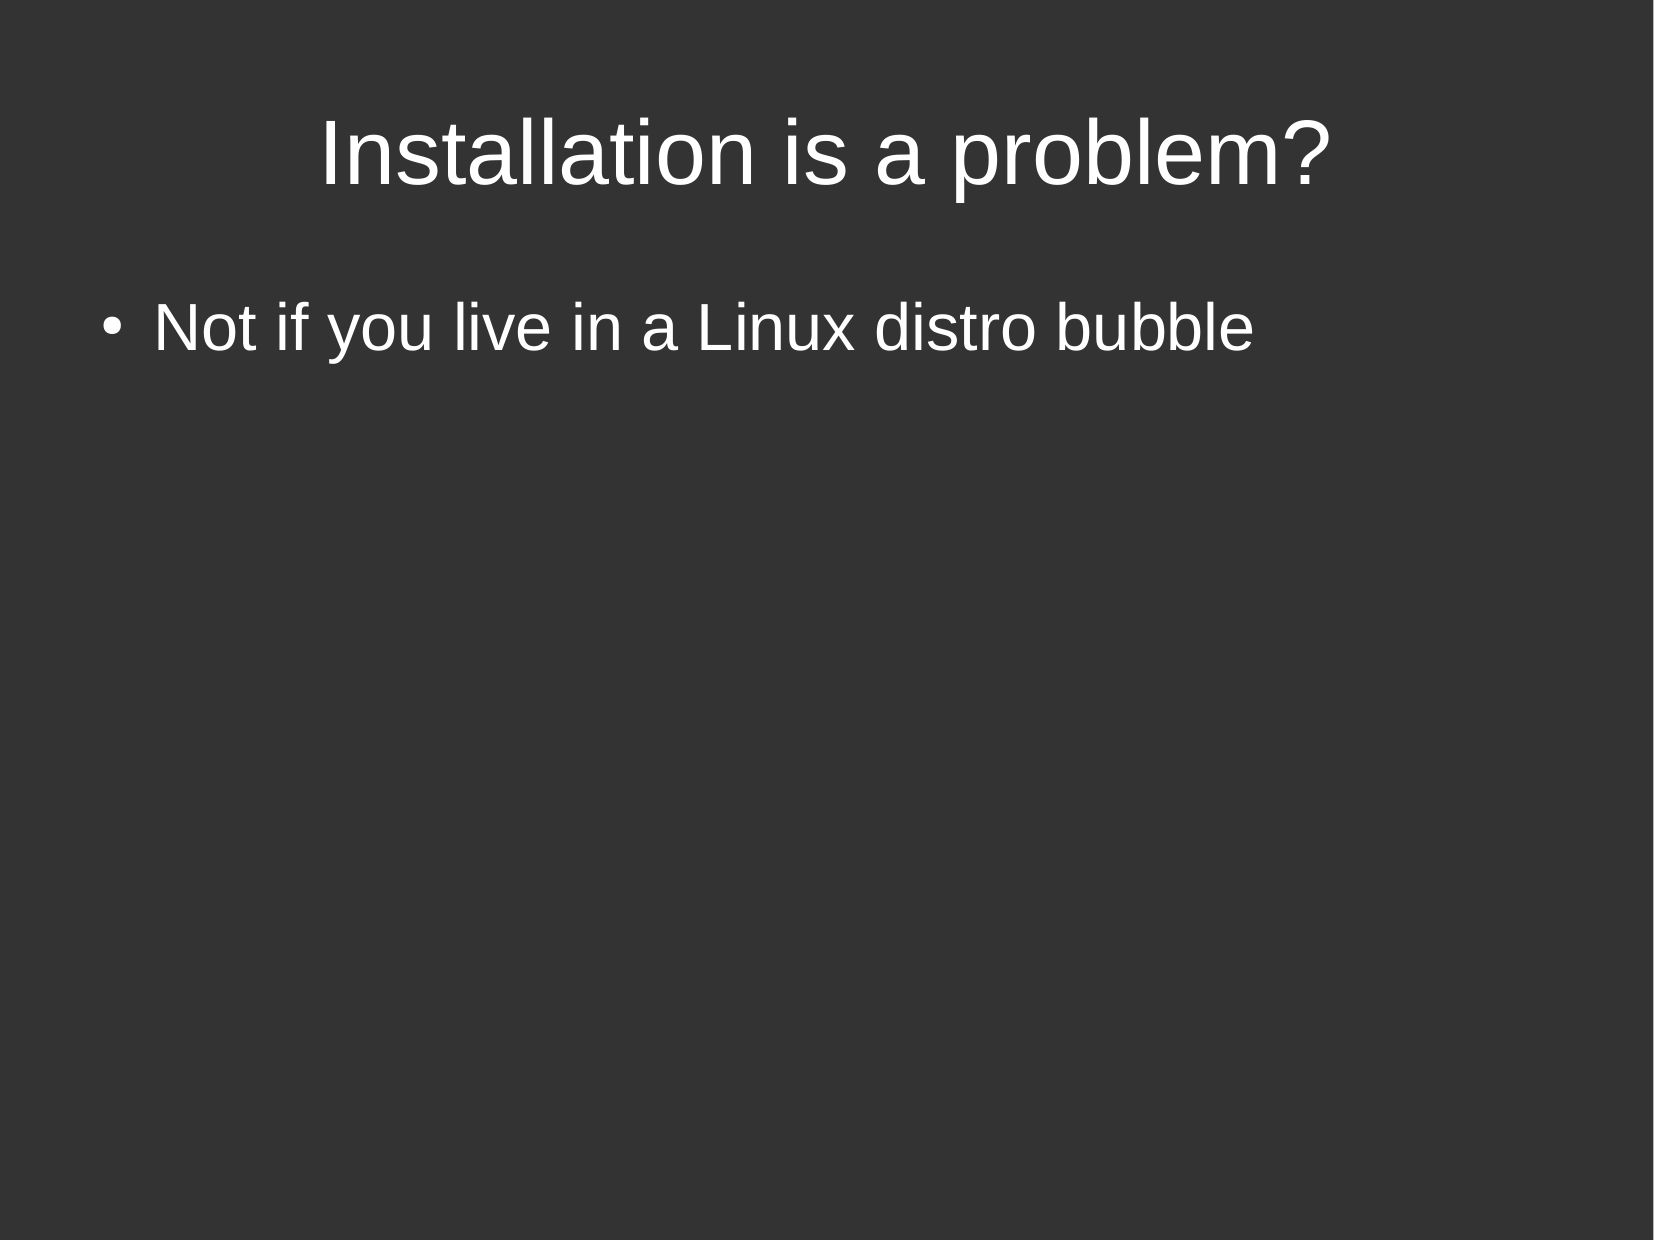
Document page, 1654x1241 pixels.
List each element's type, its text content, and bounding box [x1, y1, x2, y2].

title Installation is a problem? [82, 49, 1571, 257]
list Not if you live in a Linux distro bubble [82, 290, 1571, 1010]
